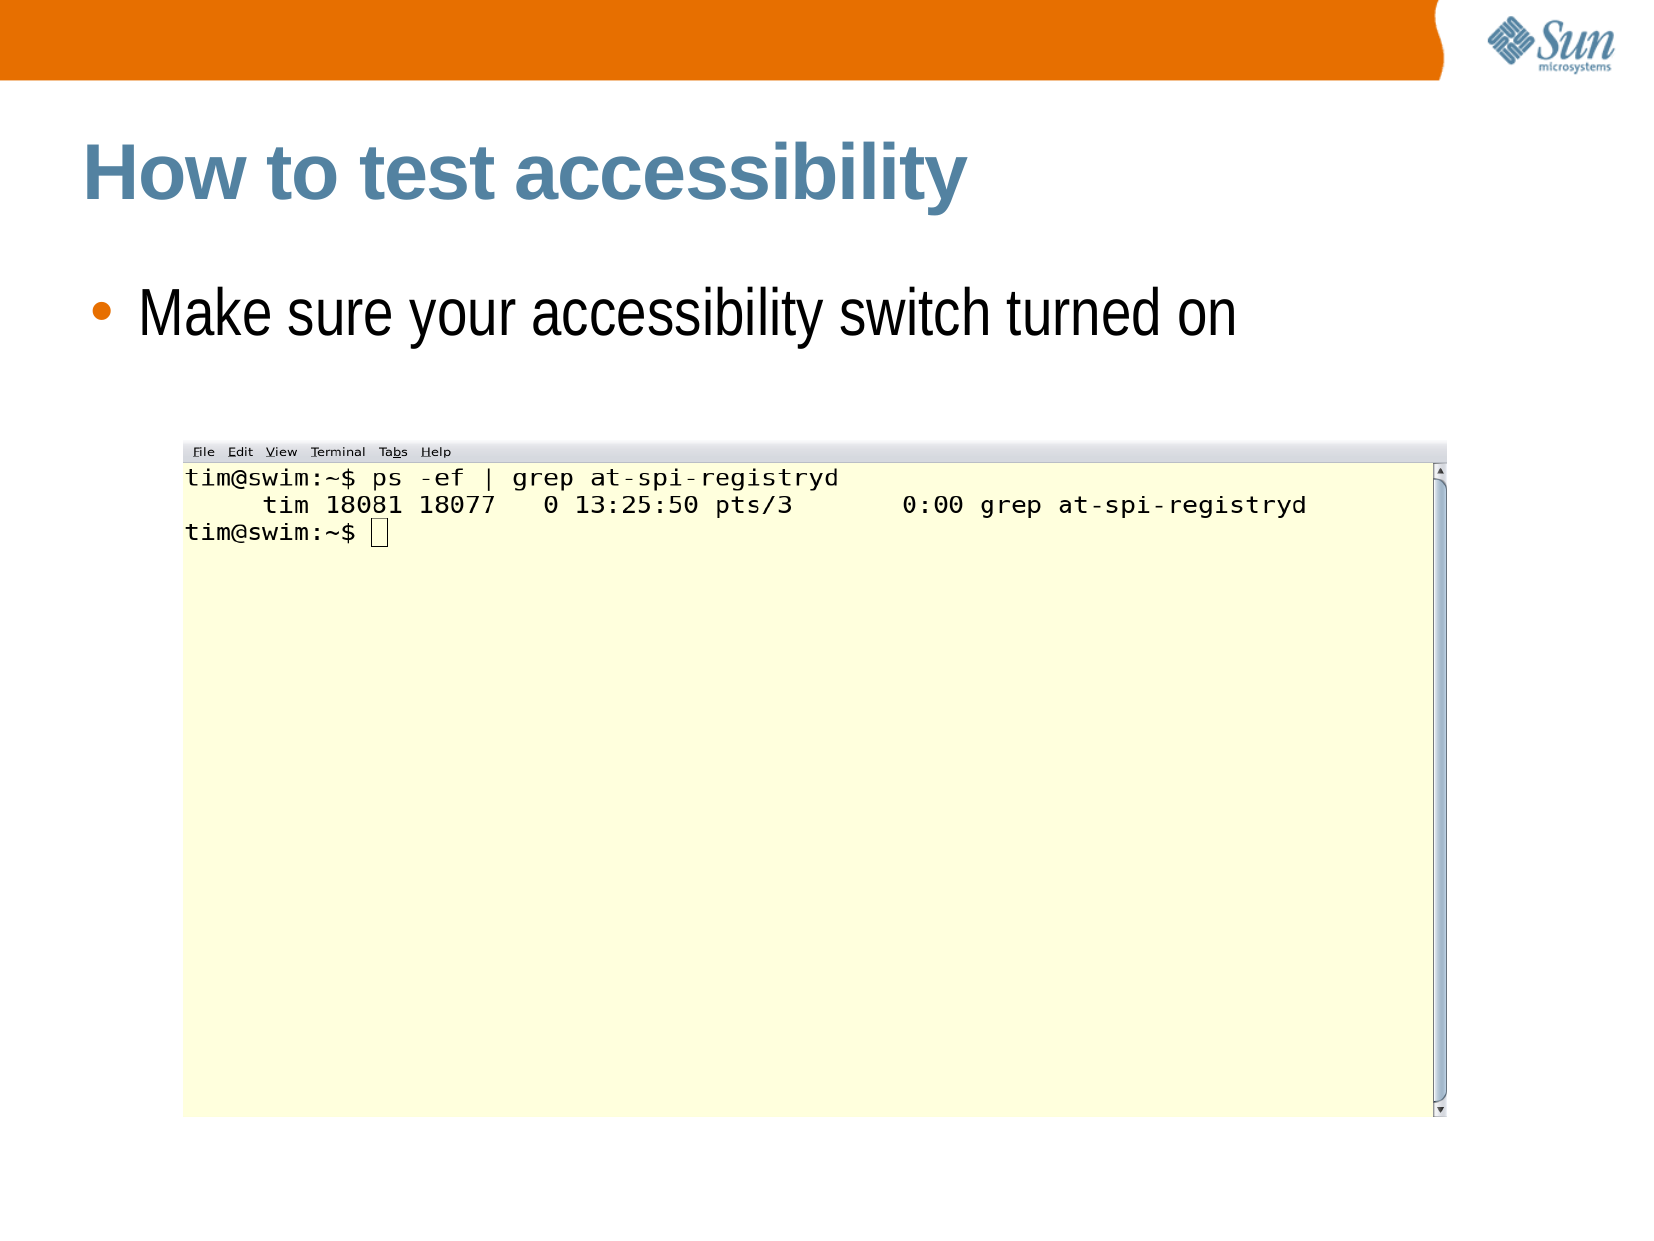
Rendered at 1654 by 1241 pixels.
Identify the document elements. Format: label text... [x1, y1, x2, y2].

picture [0, 0, 1654, 83]
title How to test accessibility [82, 135, 1585, 251]
picture [183, 440, 1447, 1117]
list Make sure your accessibility switch turned on [71, 283, 1545, 1121]
